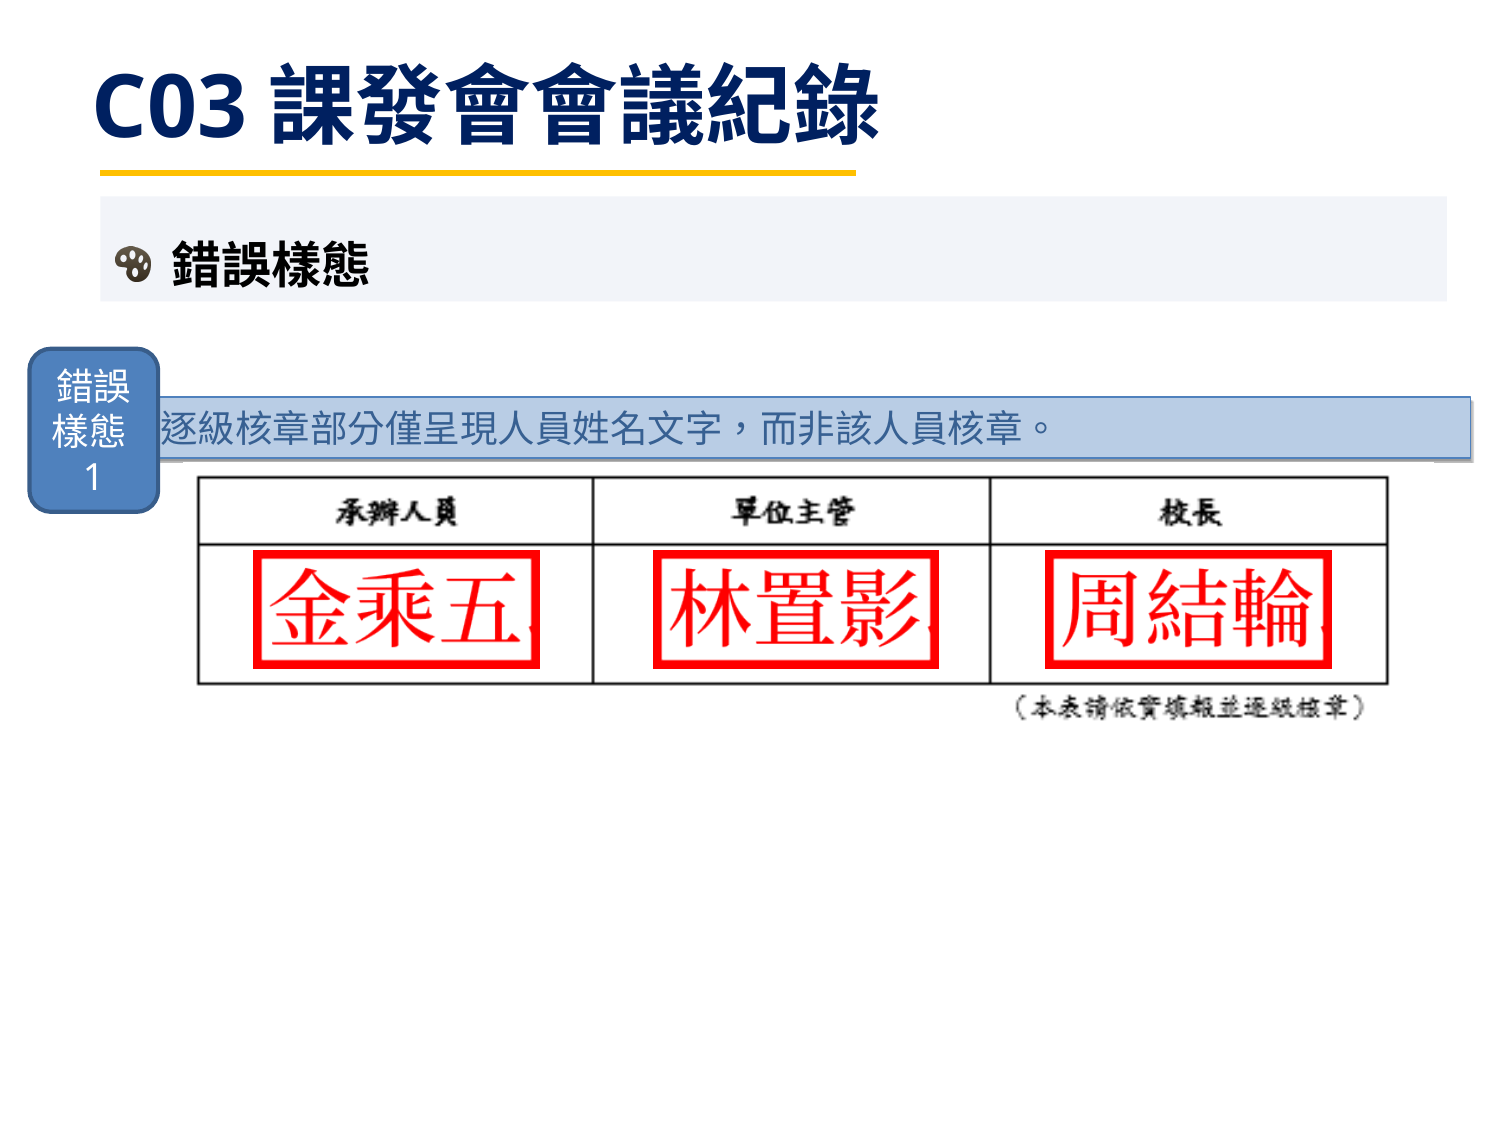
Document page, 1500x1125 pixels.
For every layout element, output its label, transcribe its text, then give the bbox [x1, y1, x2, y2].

text_box 逐級核章部分僅呈現人員姓名文字，而非該人員核章。 [159, 397, 1471, 458]
picture [183, 462, 1434, 728]
text_box 錯誤樣態1 [29, 348, 159, 512]
text_box 錯誤樣態 [100, 196, 1447, 292]
text_box C03課發會會議紀錄 [76, 42, 890, 164]
